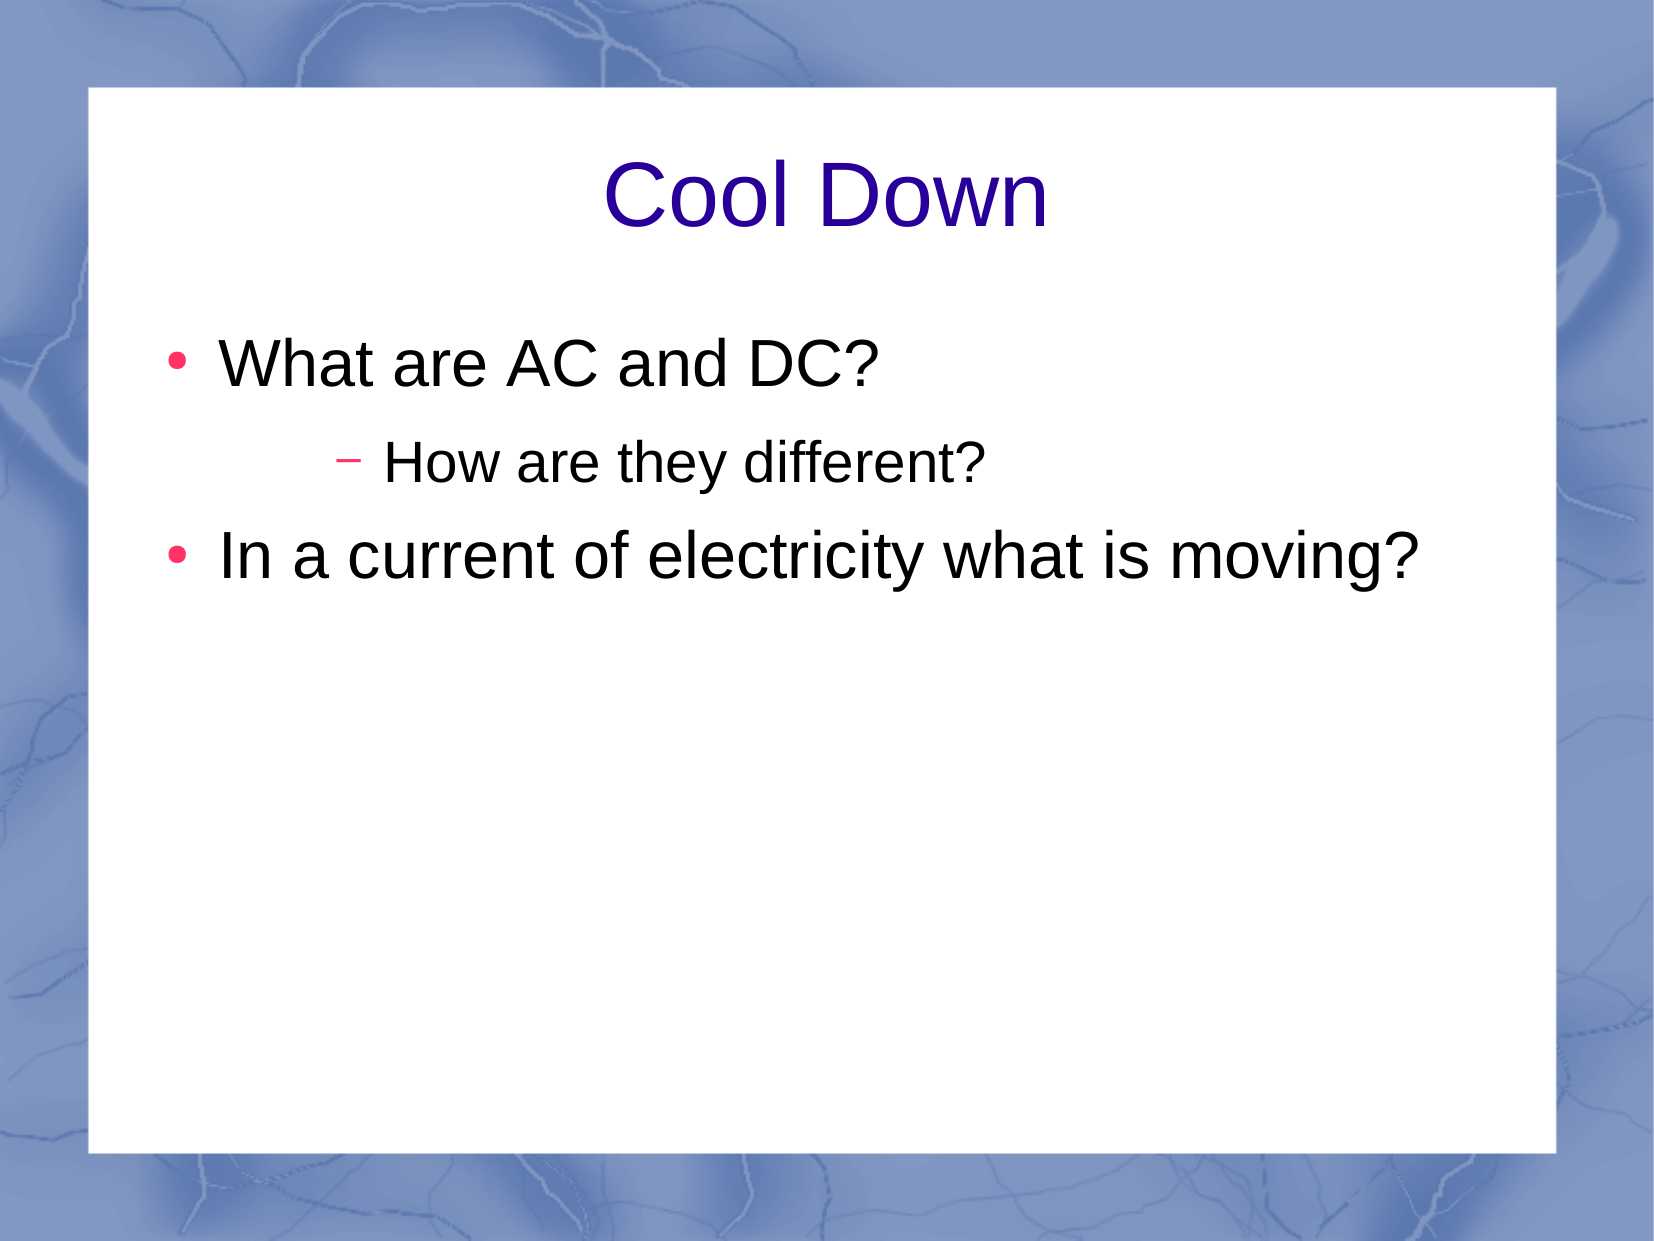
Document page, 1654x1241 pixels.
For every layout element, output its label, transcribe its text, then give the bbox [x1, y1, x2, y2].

picture [0, 0, 1654, 1241]
title Cool Down [118, 98, 1536, 291]
list What are AC and DC? How are they different? In a current of electricity what is moving? [147, 325, 1506, 996]
